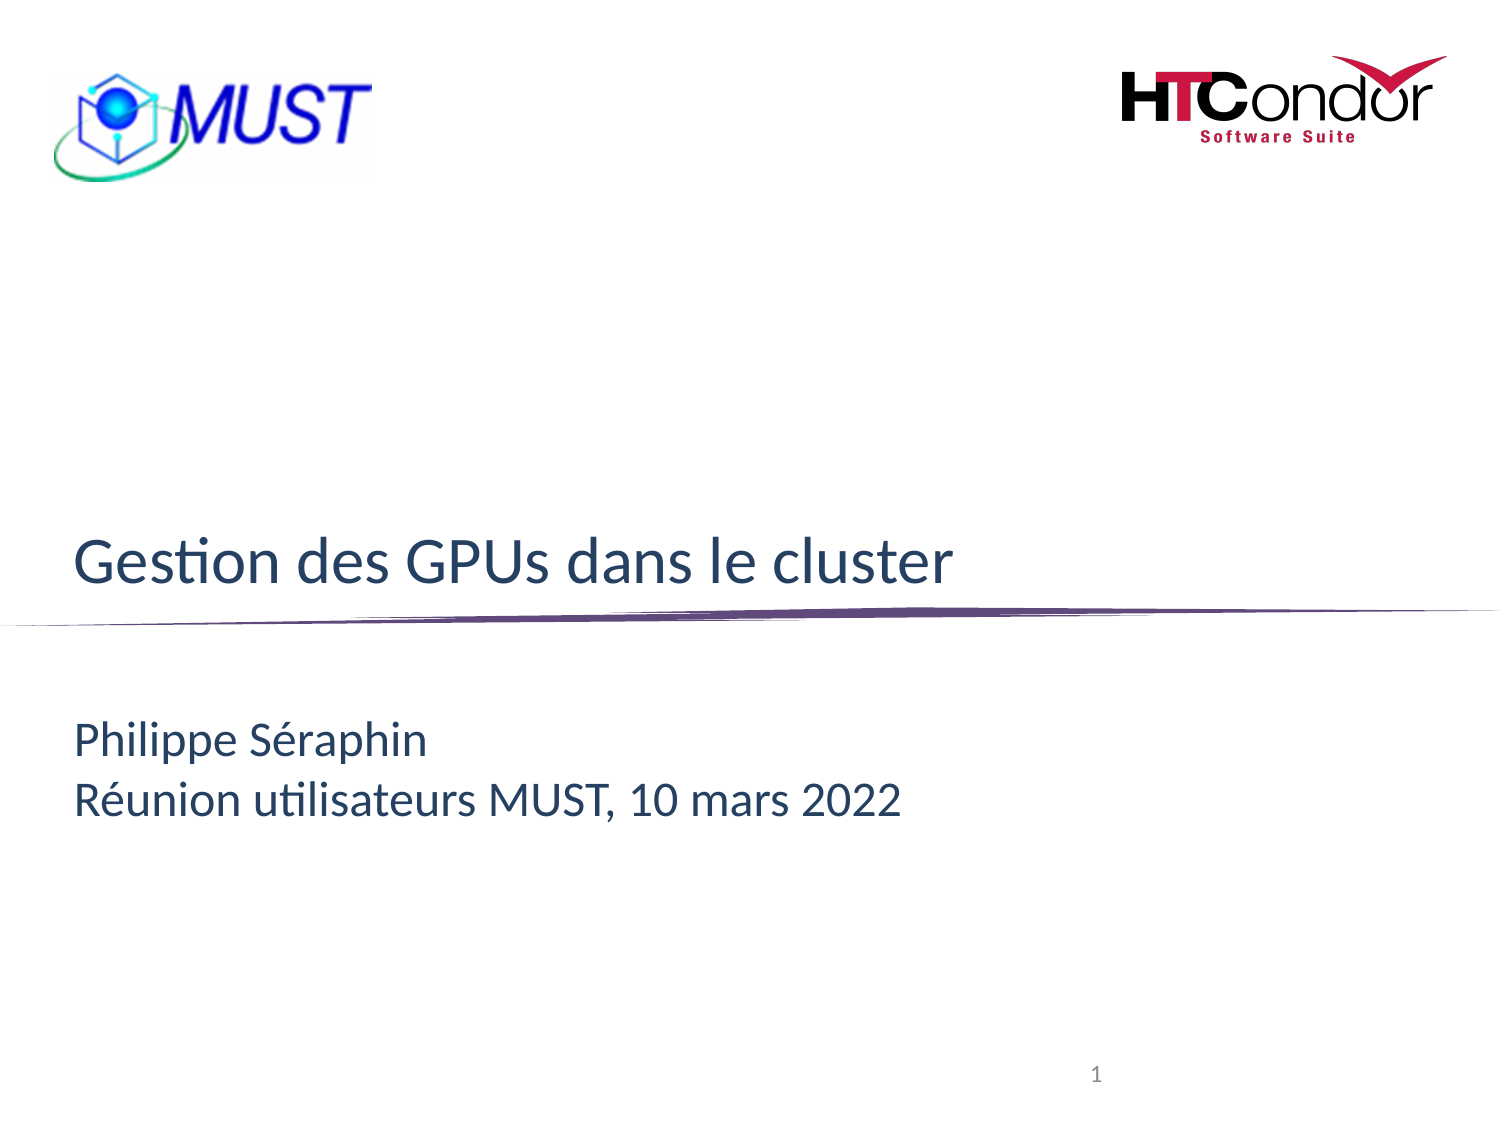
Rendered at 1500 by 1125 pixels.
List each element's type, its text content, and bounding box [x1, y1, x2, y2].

picture [54, 73, 372, 182]
text_box Gestion des GPUs dans le cluster Philippe Séraphin Réunion utilisateurs MUST, 10 mars 2022 [59, 612, 1449, 1005]
picture [1122, 56, 1447, 148]
text_box <numéro> [1074, 1042, 1426, 1103]
text_box [1, 607, 1500, 626]
text_box Gestion des GPUs dans le cluster Philippe Séraphin Réunion utilisateurs MUST, 10 mars 2022 [59, 359, 1449, 625]
